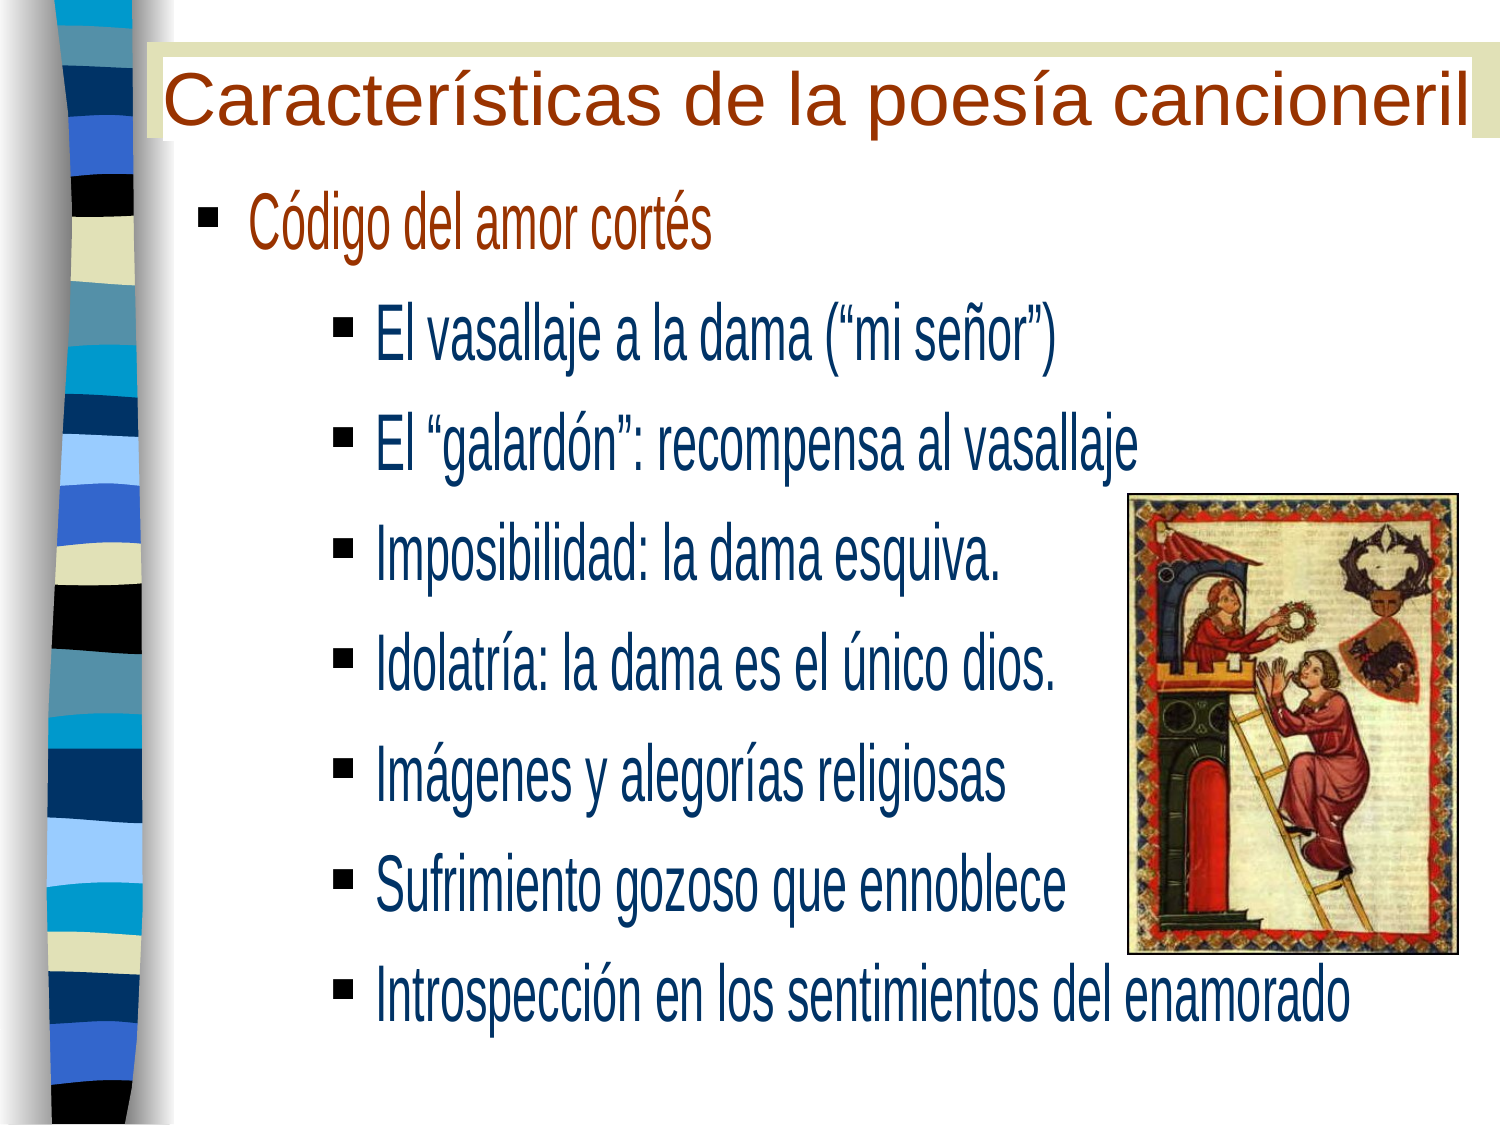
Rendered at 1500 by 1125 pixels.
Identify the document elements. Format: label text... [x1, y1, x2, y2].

picture [1127, 493, 1459, 955]
list Código del amor cortés El vasallaje a la dama (“mi señor”) El “galardón”: recompensa al vasallaje Imposibilidad: la dama esquiva. Idolatría: la dama es el único dios. Imágenes y alegorías religiosas Sufrimiento gozoso que ennoblece Introspección en los sentimientos del enamorado [183, 172, 1459, 1047]
title Características de la poesía cancioneril [147, 42, 1500, 138]
